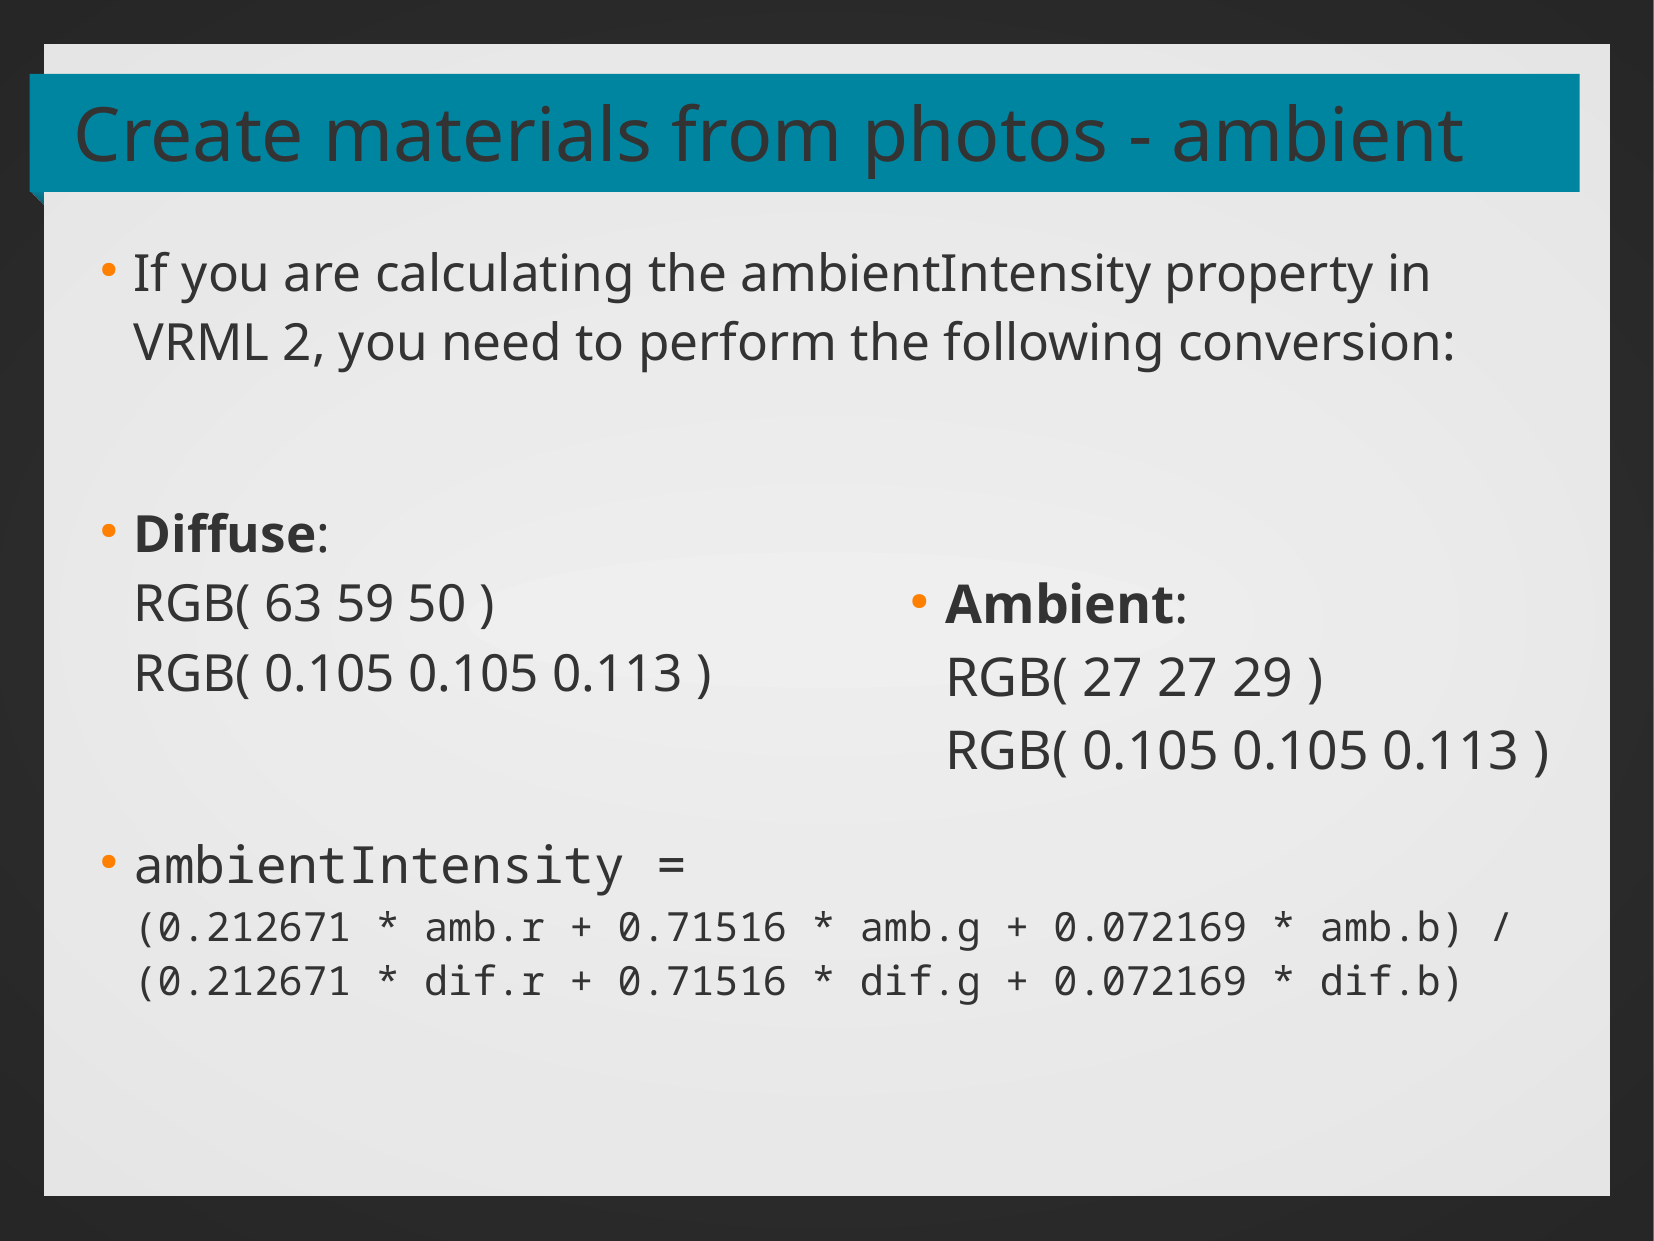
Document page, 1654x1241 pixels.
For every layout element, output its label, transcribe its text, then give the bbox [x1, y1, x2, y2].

list If you are calculating the ambientIntensity property in VRML 2, you need to perform the following conversion: Diffuse: RGB( 63 59 50 ) RGB( 0.105 0.105 0.113 ) ambientIntensity = (0.212671 * amb.r + 0.71516 * amb.g + 0.072169 * amb.b) / (0.212671 * dif.r + 0.71516 * dif.g + 0.072169 * dif.b) [73, 236, 1580, 1167]
title Create materials from photos - ambient [73, 73, 1565, 192]
text_box Ambient: RGB( 27 27 29 ) RGB( 0.105 0.105 0.113 ) [882, 566, 1648, 786]
